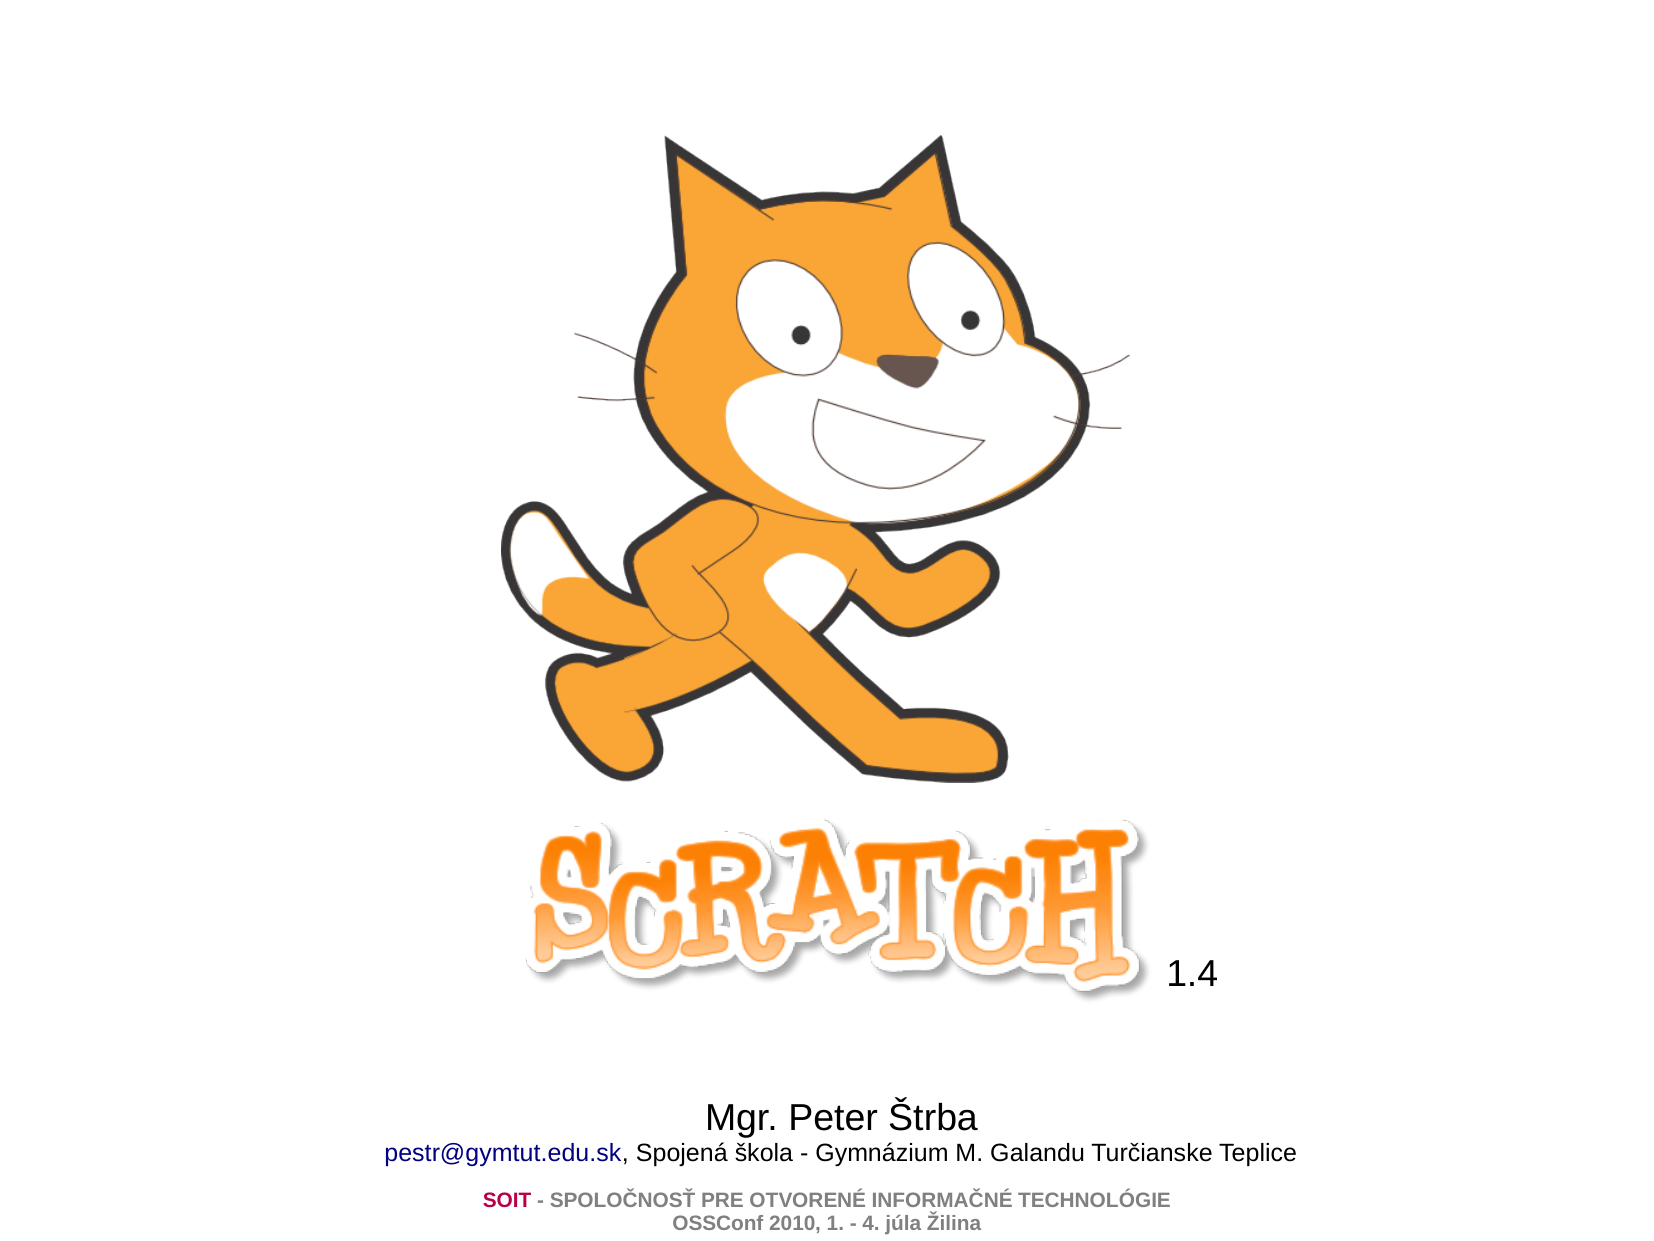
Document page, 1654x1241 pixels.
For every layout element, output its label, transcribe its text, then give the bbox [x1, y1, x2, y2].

text_box SOIT - SPOLOČNOSŤ PRE OTVORENÉ INFORMAČNÉ TECHNOLÓGIE OSSConf 2010, 1. - 4. júla Žilina [59, 1181, 1595, 1241]
picture [501, 135, 1130, 783]
text_box Mgr. Peter Štrba pestr@gymtut.edu.sk, Spojená škola - Gymnázium M. Galandu Turčianske Teplice [29, 1088, 1654, 1174]
text_box 1.4 [1151, 944, 1234, 1004]
picture [525, 816, 1152, 1004]
